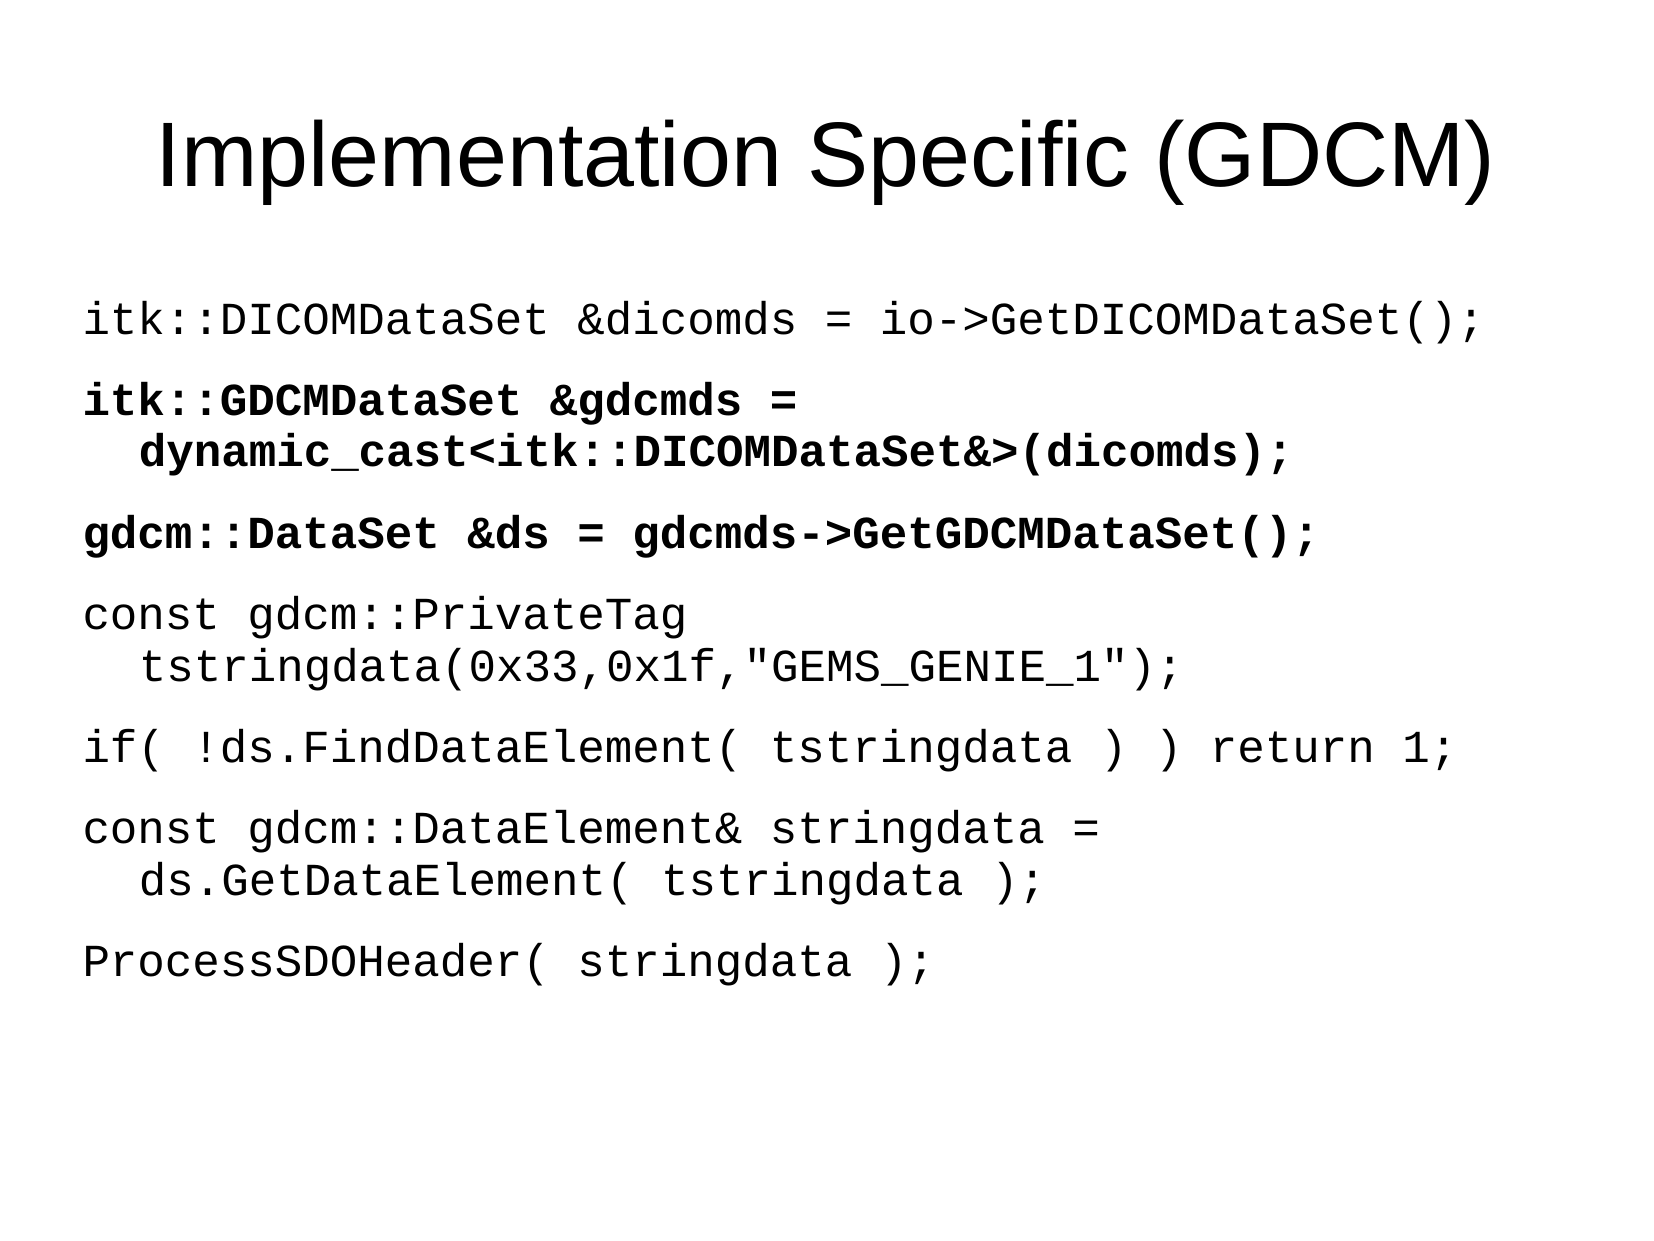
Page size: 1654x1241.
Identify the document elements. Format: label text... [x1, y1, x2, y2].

title Implementation Specific (GDCM) [82, 49, 1571, 257]
list itk::DICOMDataSet &dicomds = io->GetDICOMDataSet(); itk::GDCMDataSet &gdcmds = dynamic_cast<itk::DICOMDataSet&>(dicomds); gdcm::DataSet &ds = gdcmds->GetGDCMDataSet(); const gdcm::PrivateTag tstringdata(0x33,0x1f,"GEMS_GENIE_1"); if( !ds.FindDataElement( tstringdata ) ) return 1; const gdcm::DataElement& stringdata = ds.GetDataElement( tstringdata ); ProcessSDOHeader( stringdata ); [82, 290, 1571, 1109]
